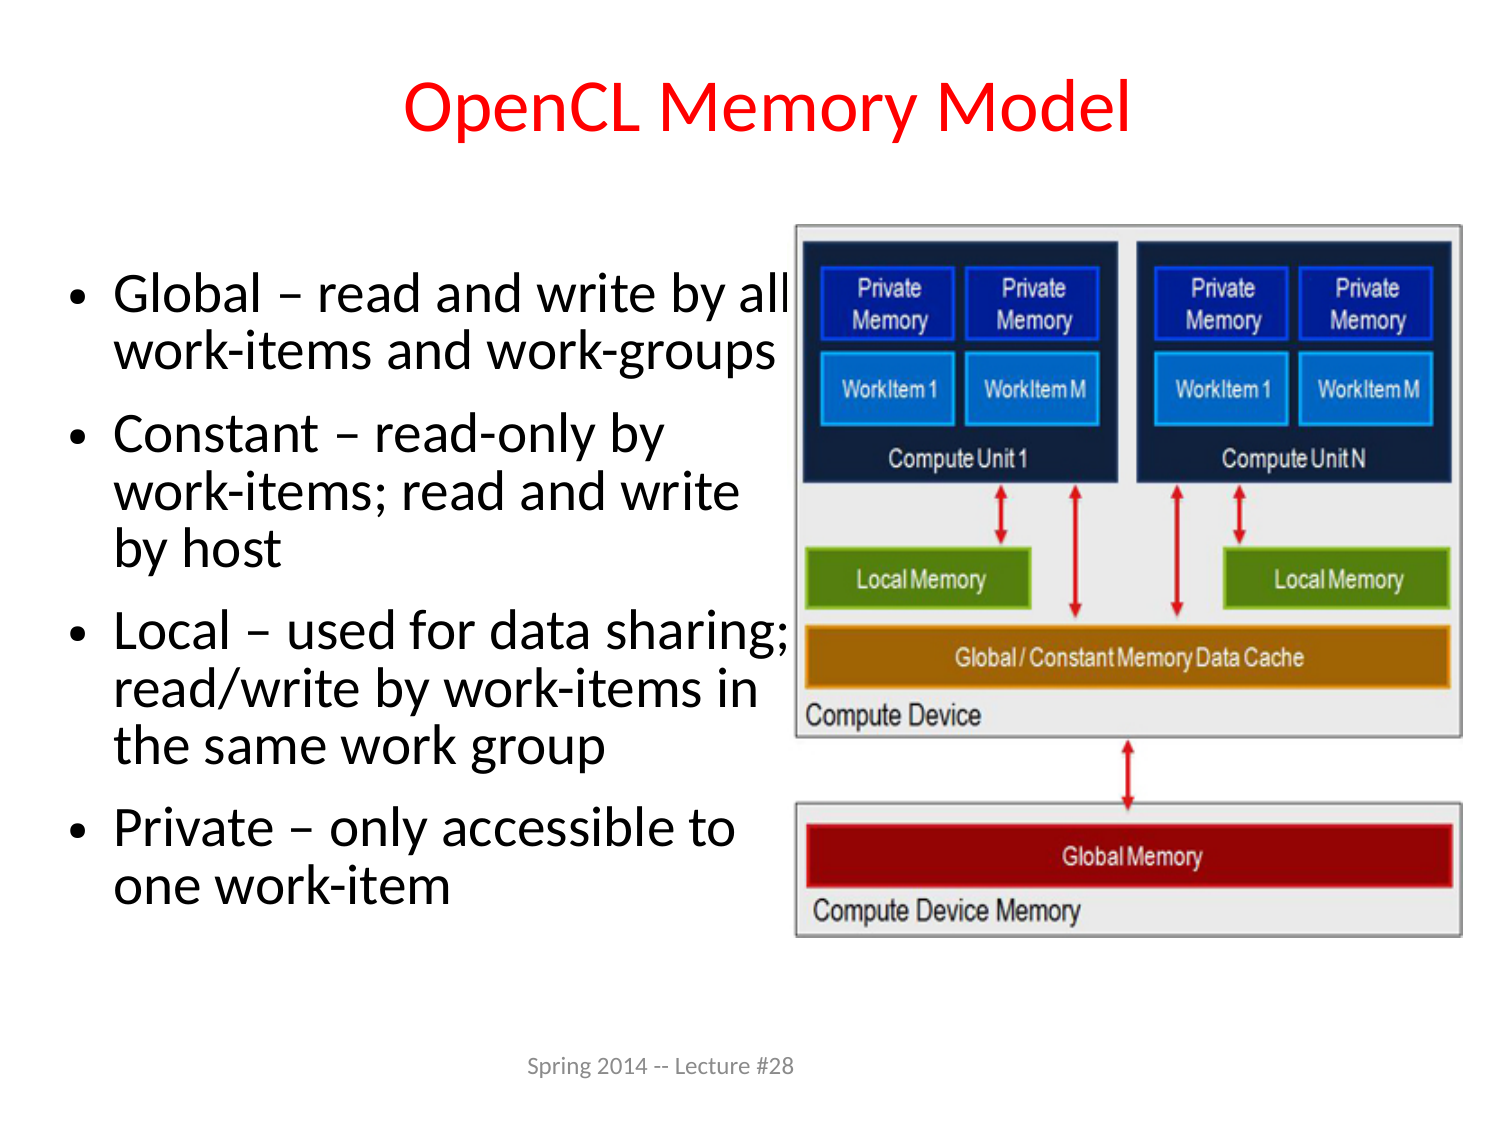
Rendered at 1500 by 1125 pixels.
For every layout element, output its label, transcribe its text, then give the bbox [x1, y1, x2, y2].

list Global – read and write by all work-items and work-groups Constant – read-only by work-items; read and write by host Local – used for data sharing; read/write by work-items in the same work group Private – only accessible to one work-item [37, 262, 813, 988]
title OpenCL Memory Model [75, 37, 1463, 188]
picture [787, 224, 1463, 938]
